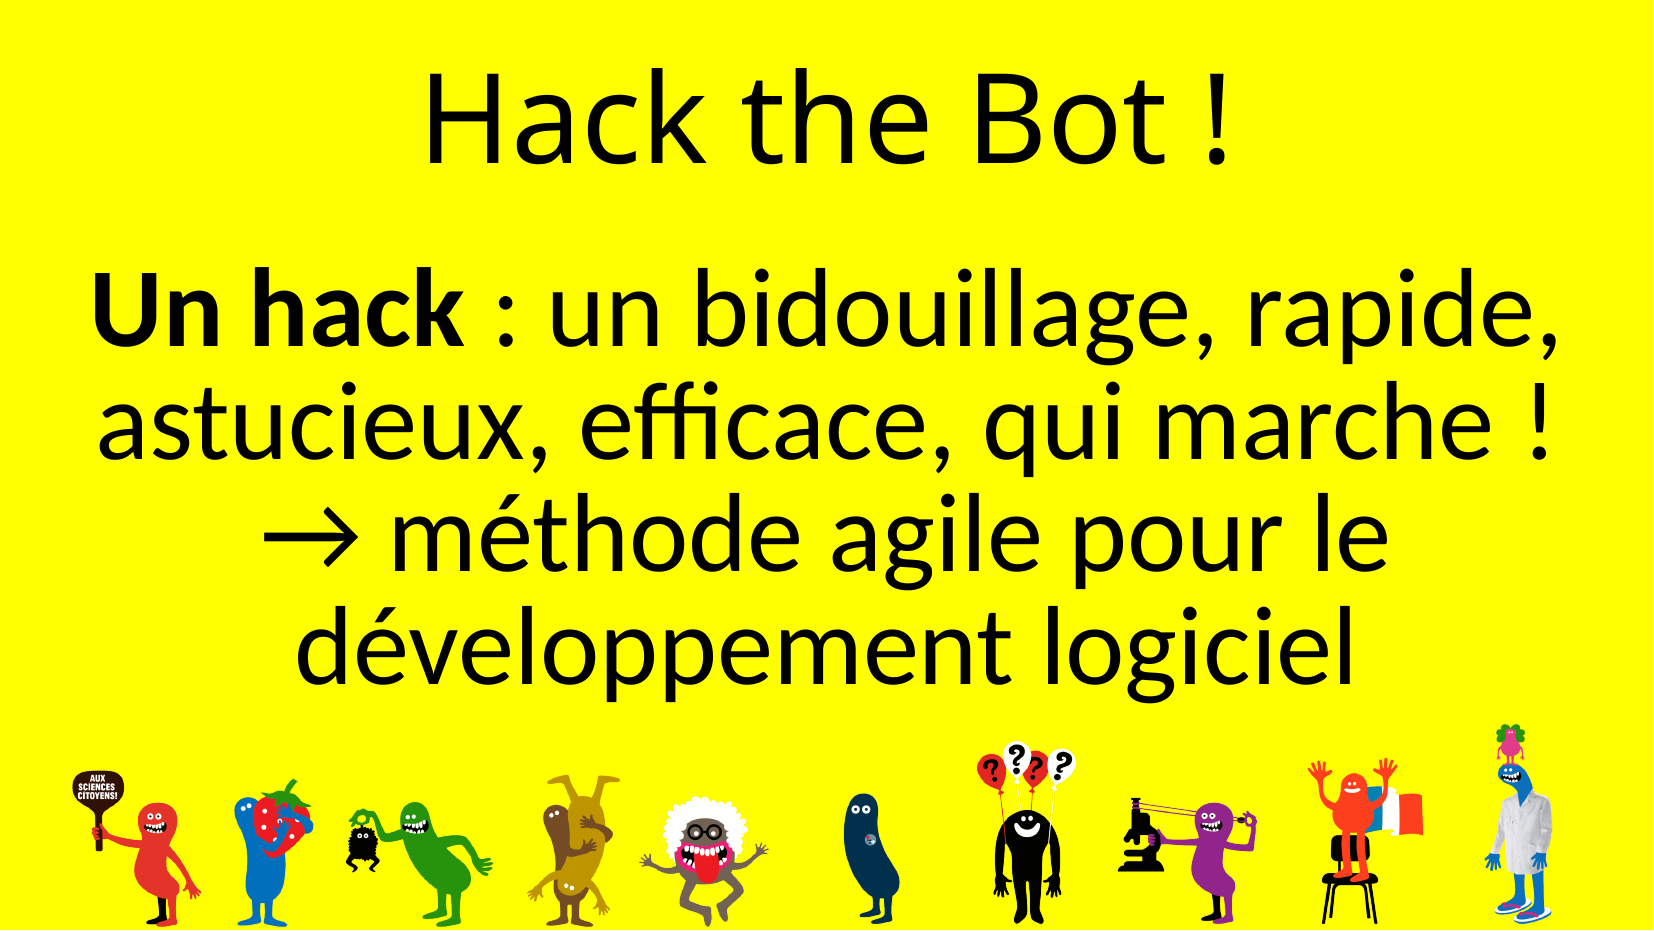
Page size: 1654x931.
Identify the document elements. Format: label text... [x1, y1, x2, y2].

subtitle Un hack : un bidouillage, rapide, astucieux, efficace, qui marche ! → méthode agile pour le développement logiciel [82, 217, 1571, 758]
title Hack the Bot ! [82, 28, 1571, 201]
picture [64, 765, 778, 931]
picture [807, 721, 1589, 931]
